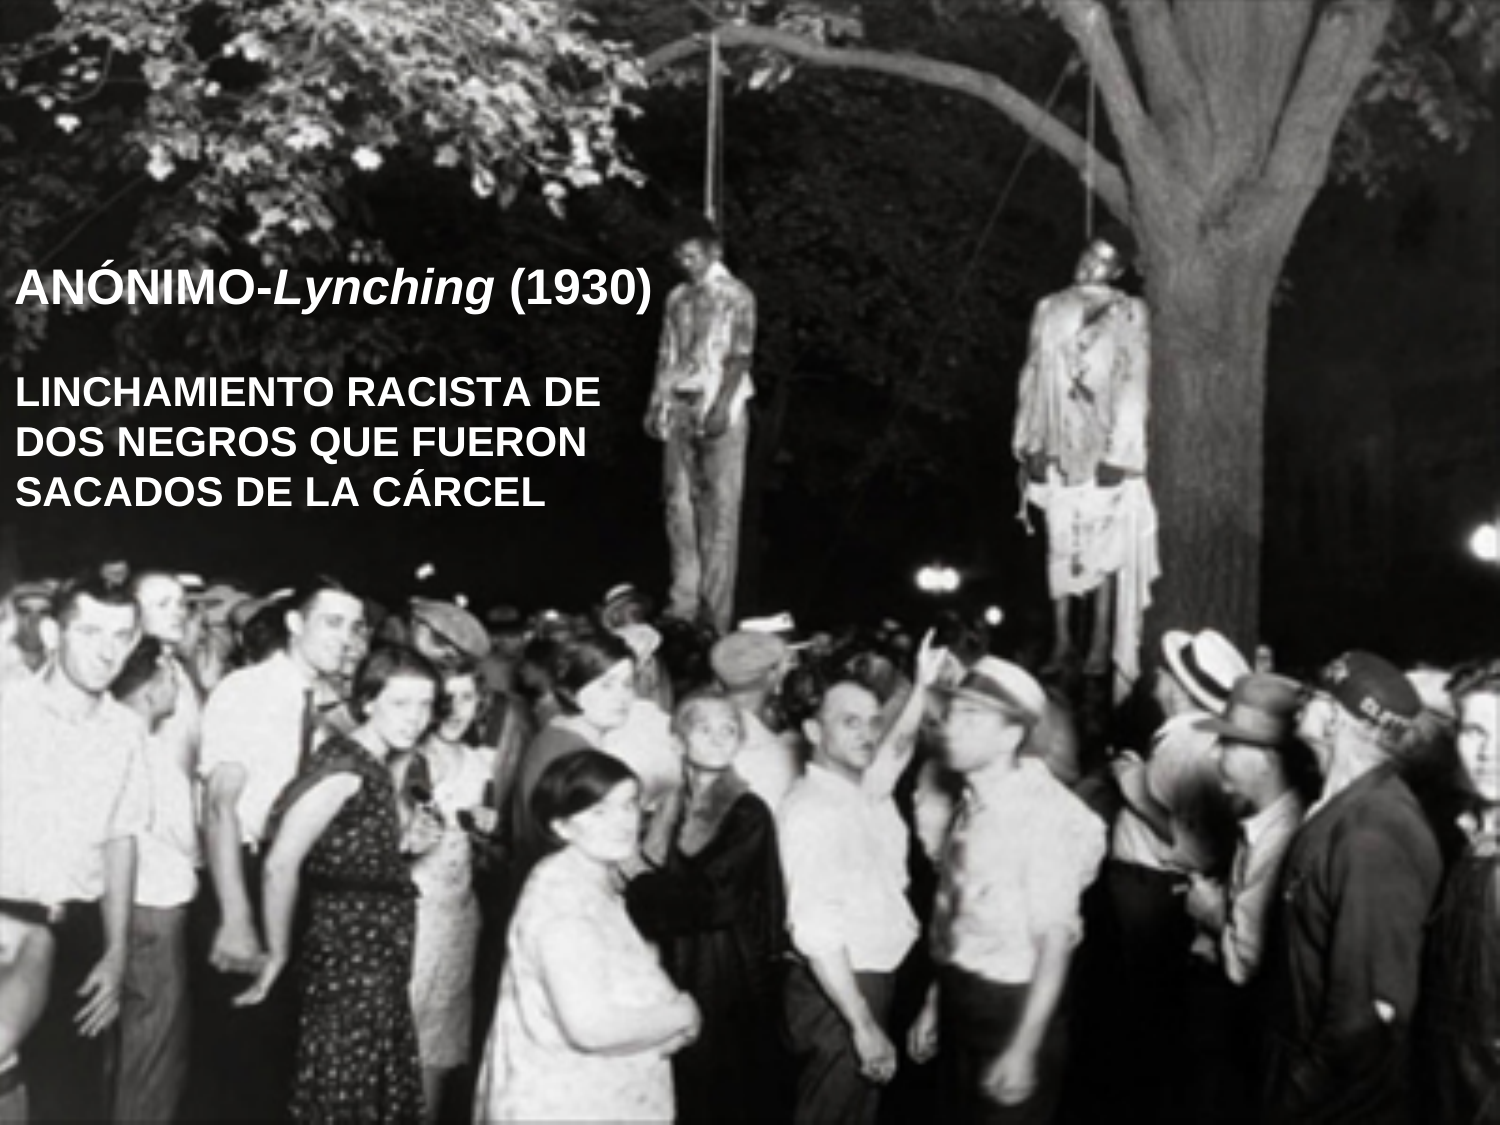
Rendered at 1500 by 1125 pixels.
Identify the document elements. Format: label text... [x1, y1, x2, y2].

picture [0, 0, 1500, 1125]
text_box ANÓNIMO-Lynching (1930) LINCHAMIENTO RACISTA DE DOS NEGROS QUE FUERON SACADOS DE LA CÁRCEL [0, 247, 680, 523]
